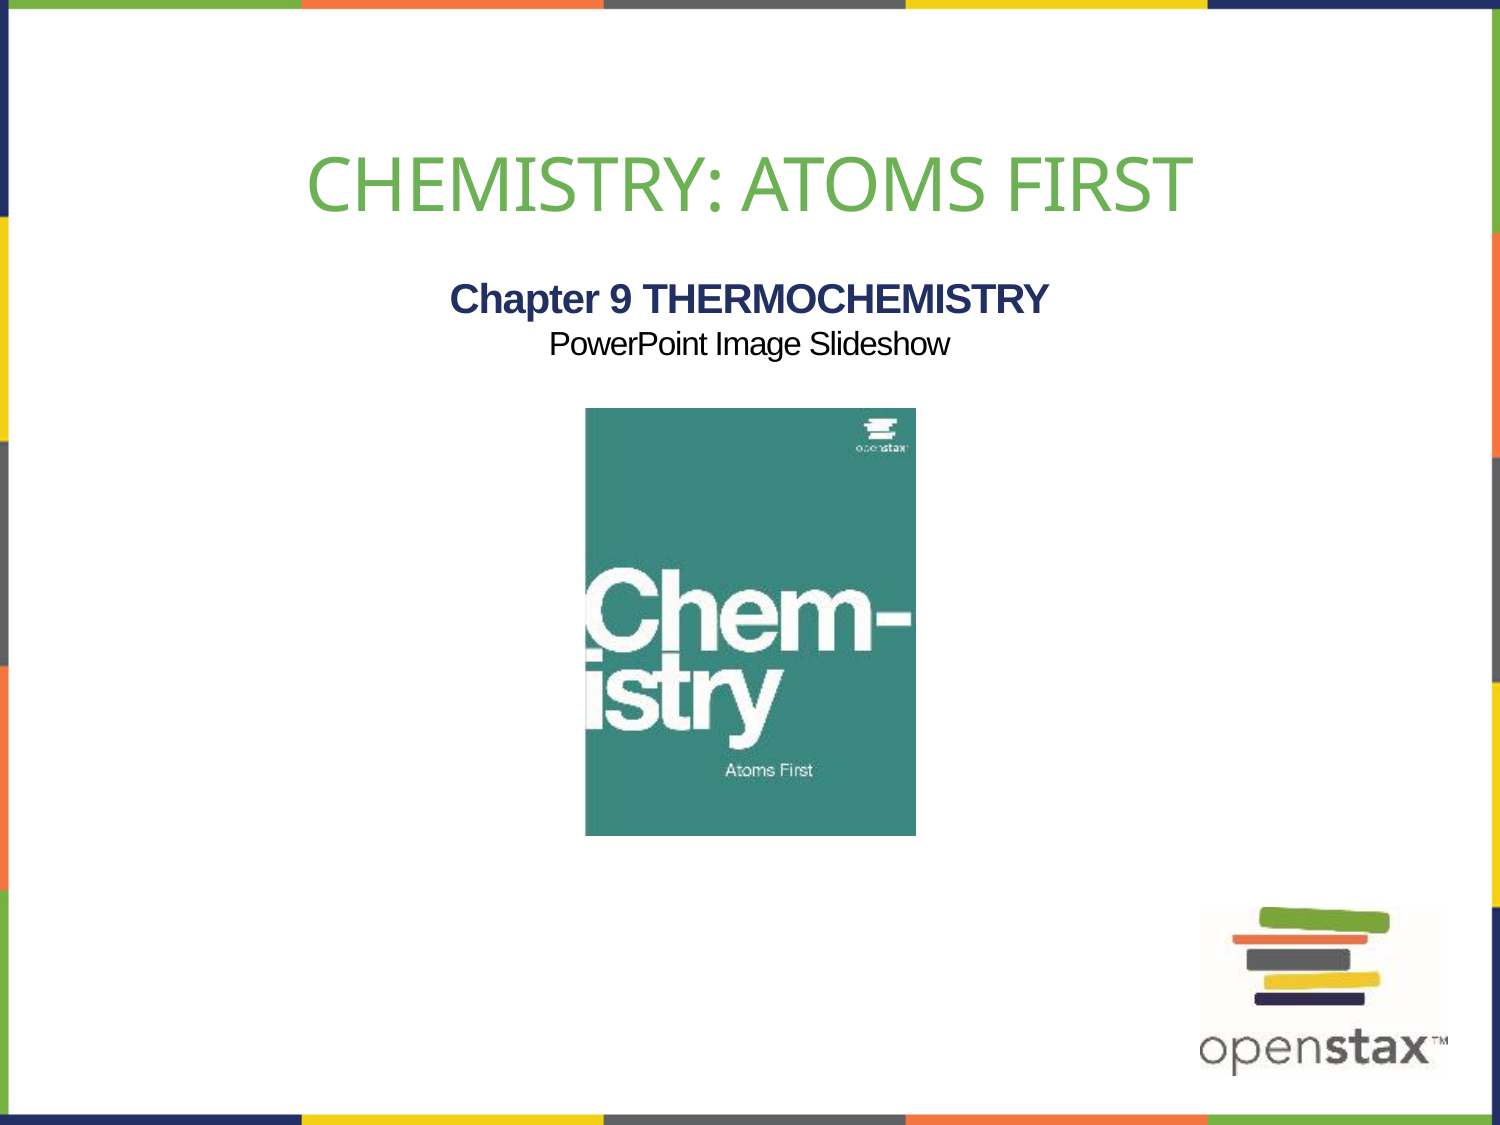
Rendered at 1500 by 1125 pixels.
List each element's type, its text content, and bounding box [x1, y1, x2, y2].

picture [0, 246, 1500, 1125]
picture [0, 0, 1500, 129]
text_box CHEMISTRY: Atoms First Chapter 9 Thermochemistry PowerPoint Image Slideshow [0, 129, 1500, 246]
